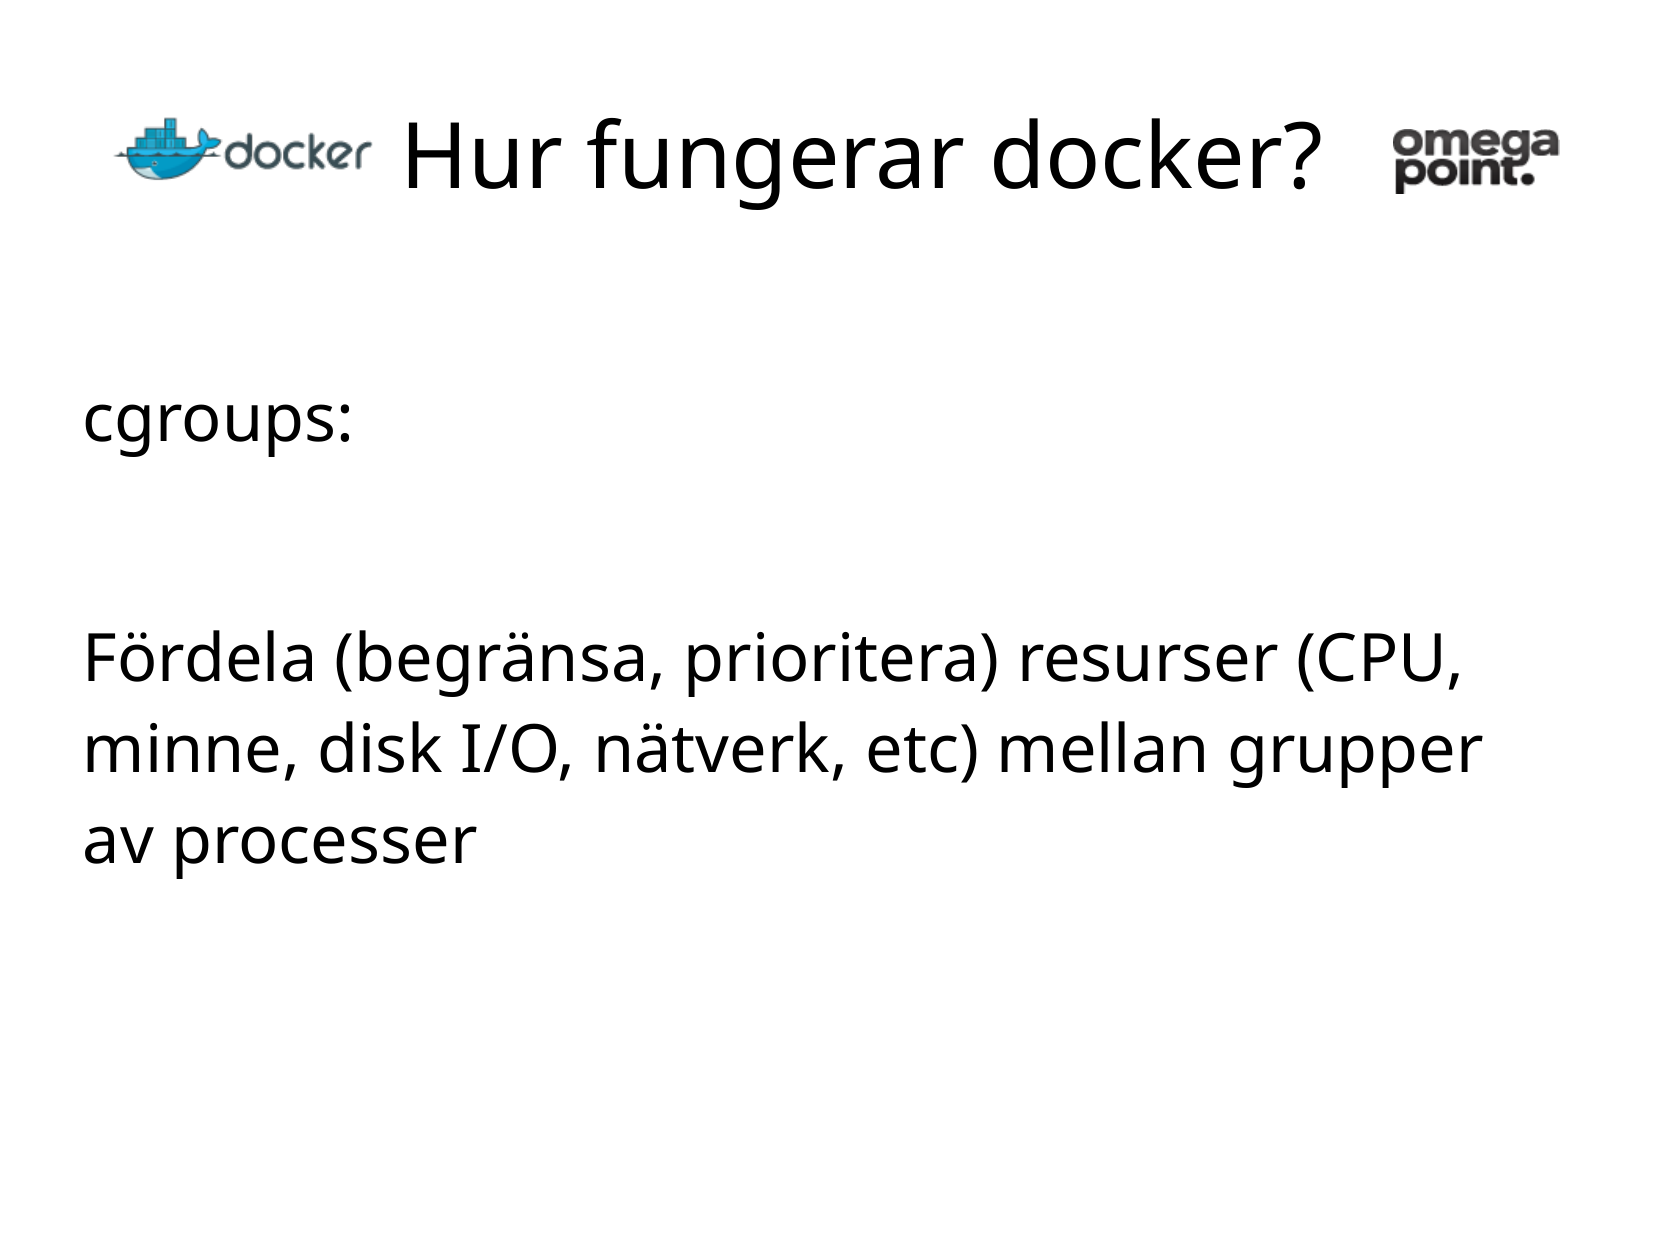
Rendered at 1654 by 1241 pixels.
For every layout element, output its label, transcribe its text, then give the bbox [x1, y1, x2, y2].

list cgroups: Fördela (begränsa, prioritera) resurser (CPU, minne, disk I/O, nätverk, etc) mellan grupper av processer [82, 369, 1571, 930]
picture [99, 94, 390, 204]
title Hur fungerar docker? [82, 49, 1571, 257]
picture [1393, 129, 1560, 194]
